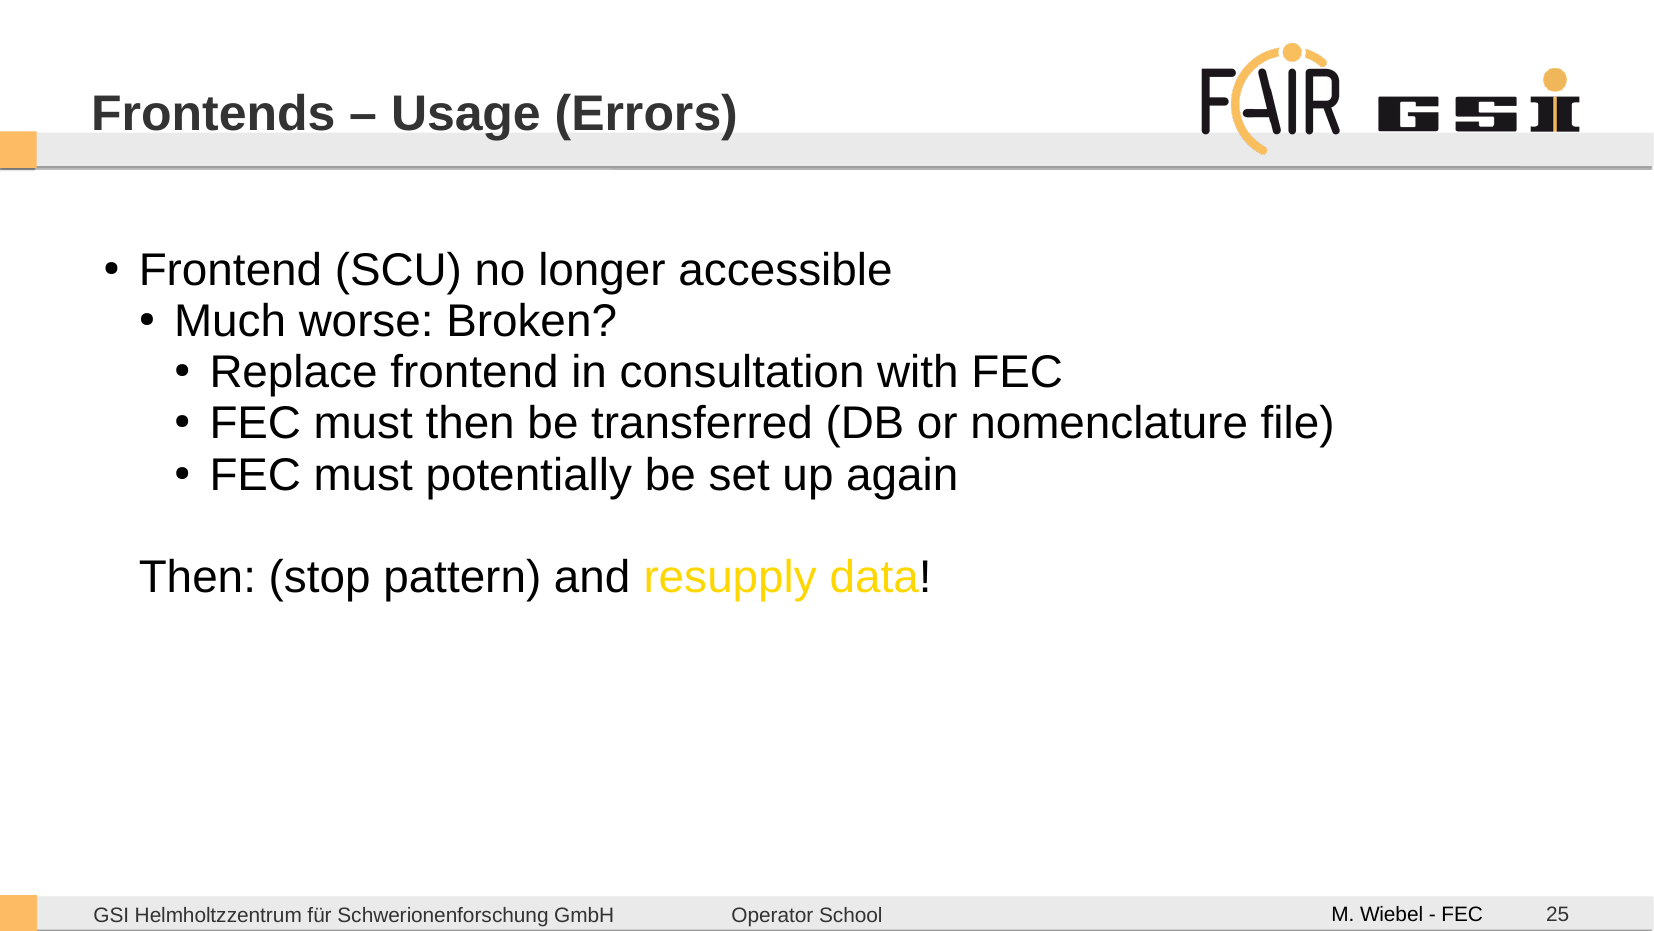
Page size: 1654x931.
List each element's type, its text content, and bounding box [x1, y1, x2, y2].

picture [1376, 65, 1581, 132]
text_box Frontend (SCU) no longer accessible Much worse: Broken? Replace frontend in consultation with FEC FEC must then be transferred (DB or nomenclature file) FEC must potentially be set up again Then: (stop pattern) and resupply data! [88, 236, 1565, 827]
title Frontends – Usage (Errors) [76, 41, 1288, 149]
picture [1200, 40, 1341, 157]
